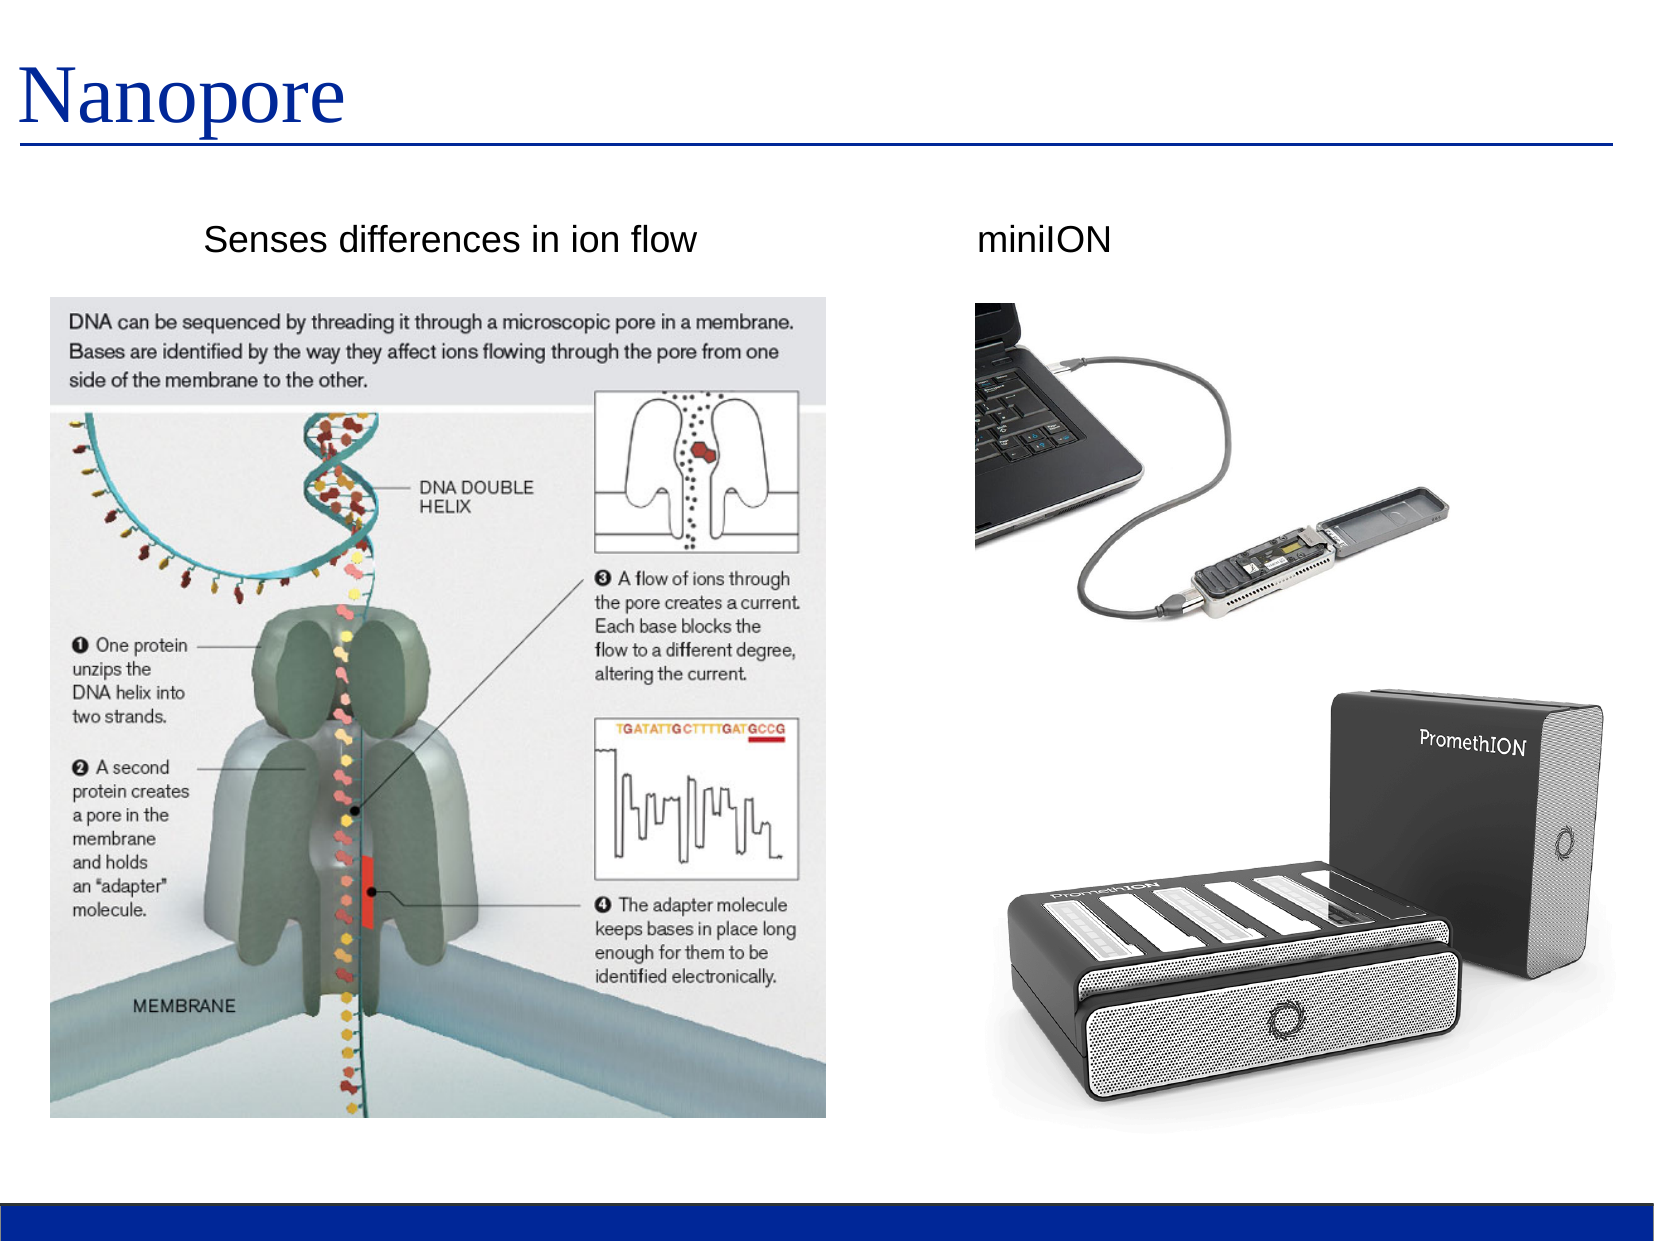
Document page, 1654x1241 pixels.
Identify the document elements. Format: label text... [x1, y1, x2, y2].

picture [975, 303, 1451, 626]
picture [979, 688, 1619, 1138]
picture [50, 297, 826, 1118]
title Nanopore [17, 0, 1589, 198]
text_box Senses differences in ion flow [188, 211, 713, 269]
text_box miniION [962, 211, 1487, 269]
